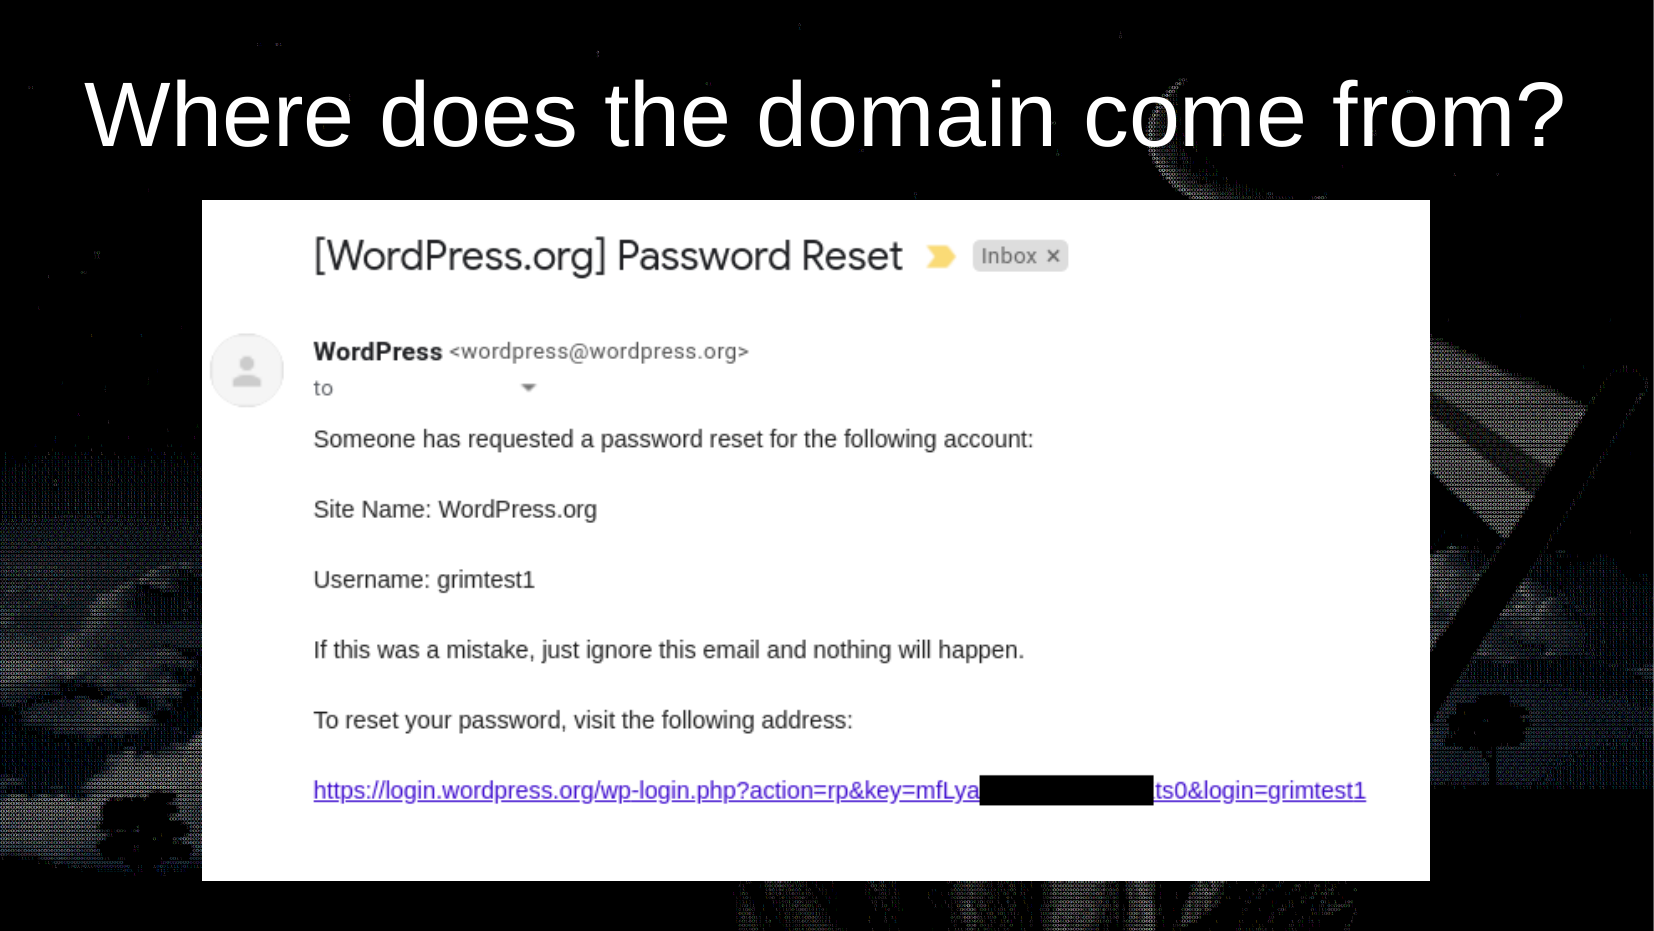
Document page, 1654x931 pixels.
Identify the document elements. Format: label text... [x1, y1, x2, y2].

picture [0, 0, 1654, 931]
title Where does the domain come from? [82, 37, 1571, 193]
